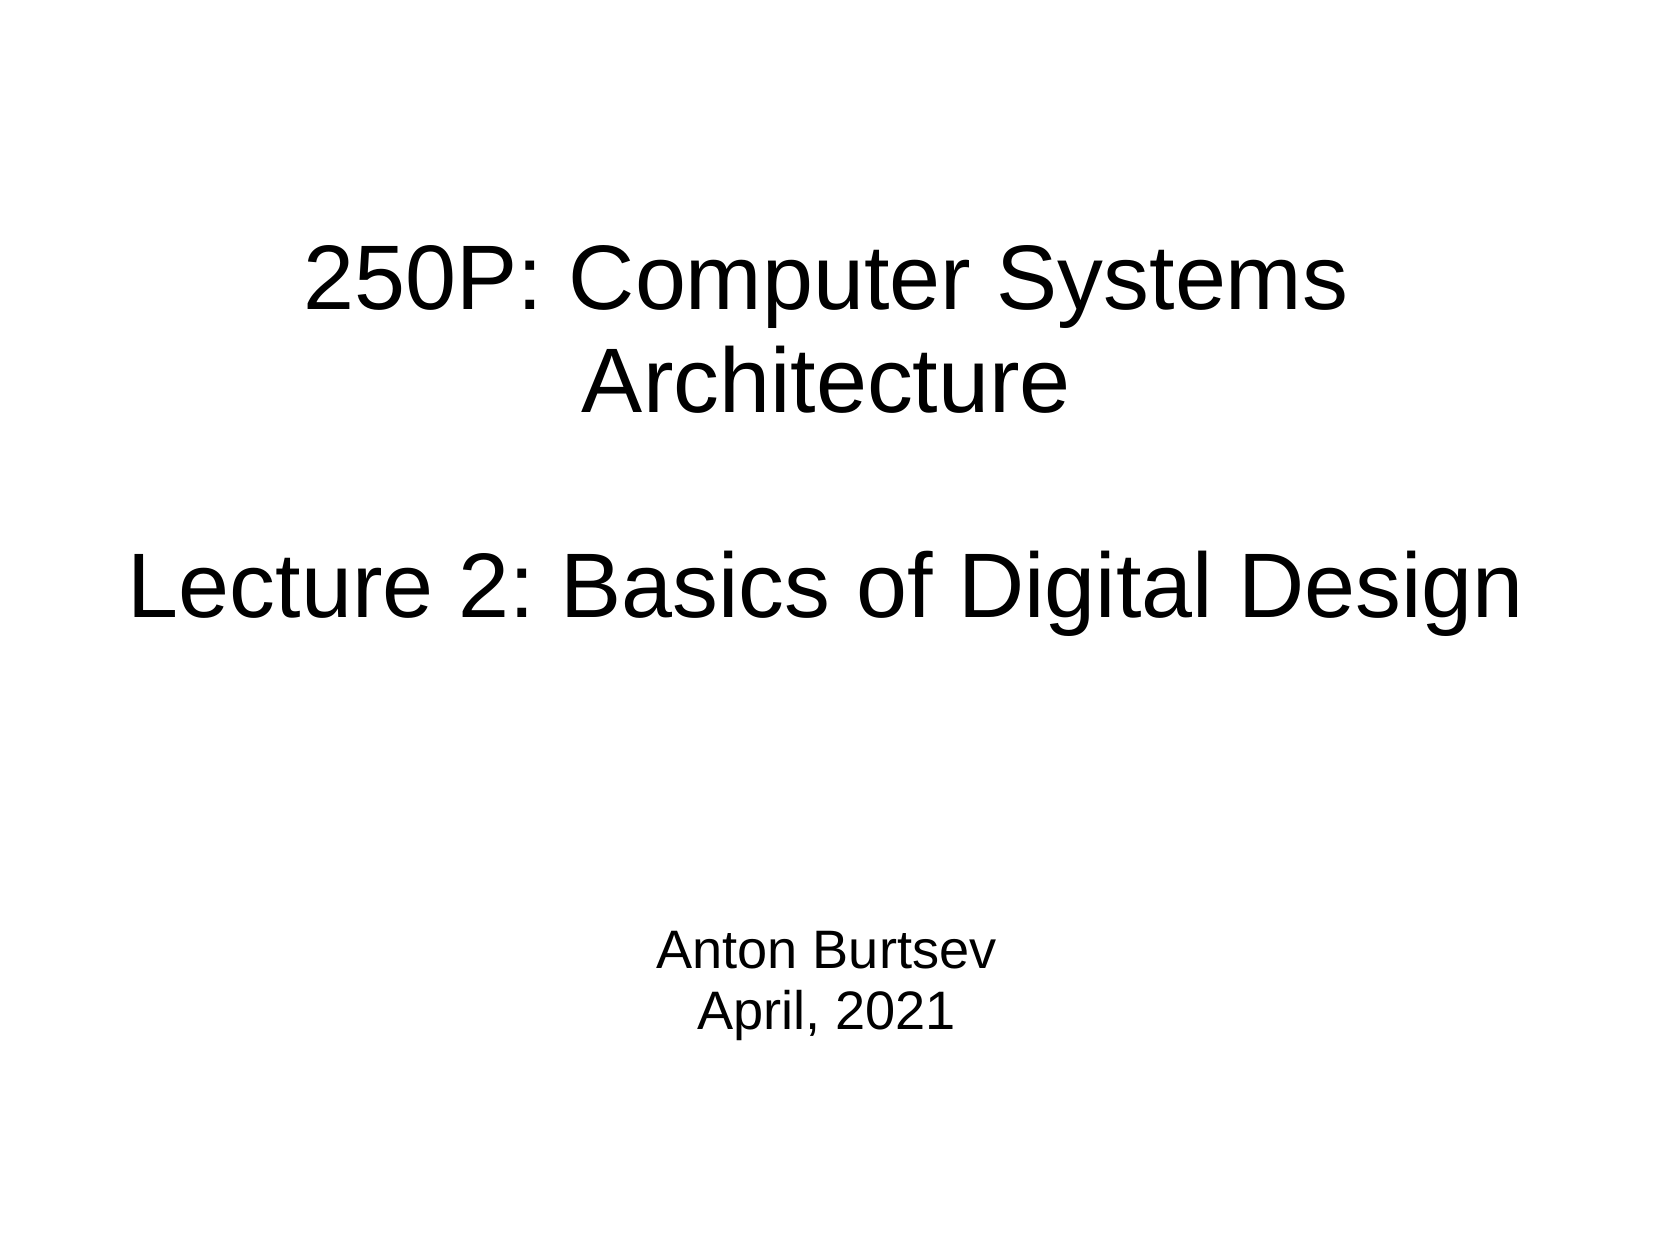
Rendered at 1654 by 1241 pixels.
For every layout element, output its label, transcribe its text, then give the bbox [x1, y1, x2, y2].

title 250P: Computer Systems Architecture Lecture 2: Basics of Digital Design [82, 113, 1571, 637]
subtitle Anton Burtsev April, 2021 [82, 637, 1571, 1109]
